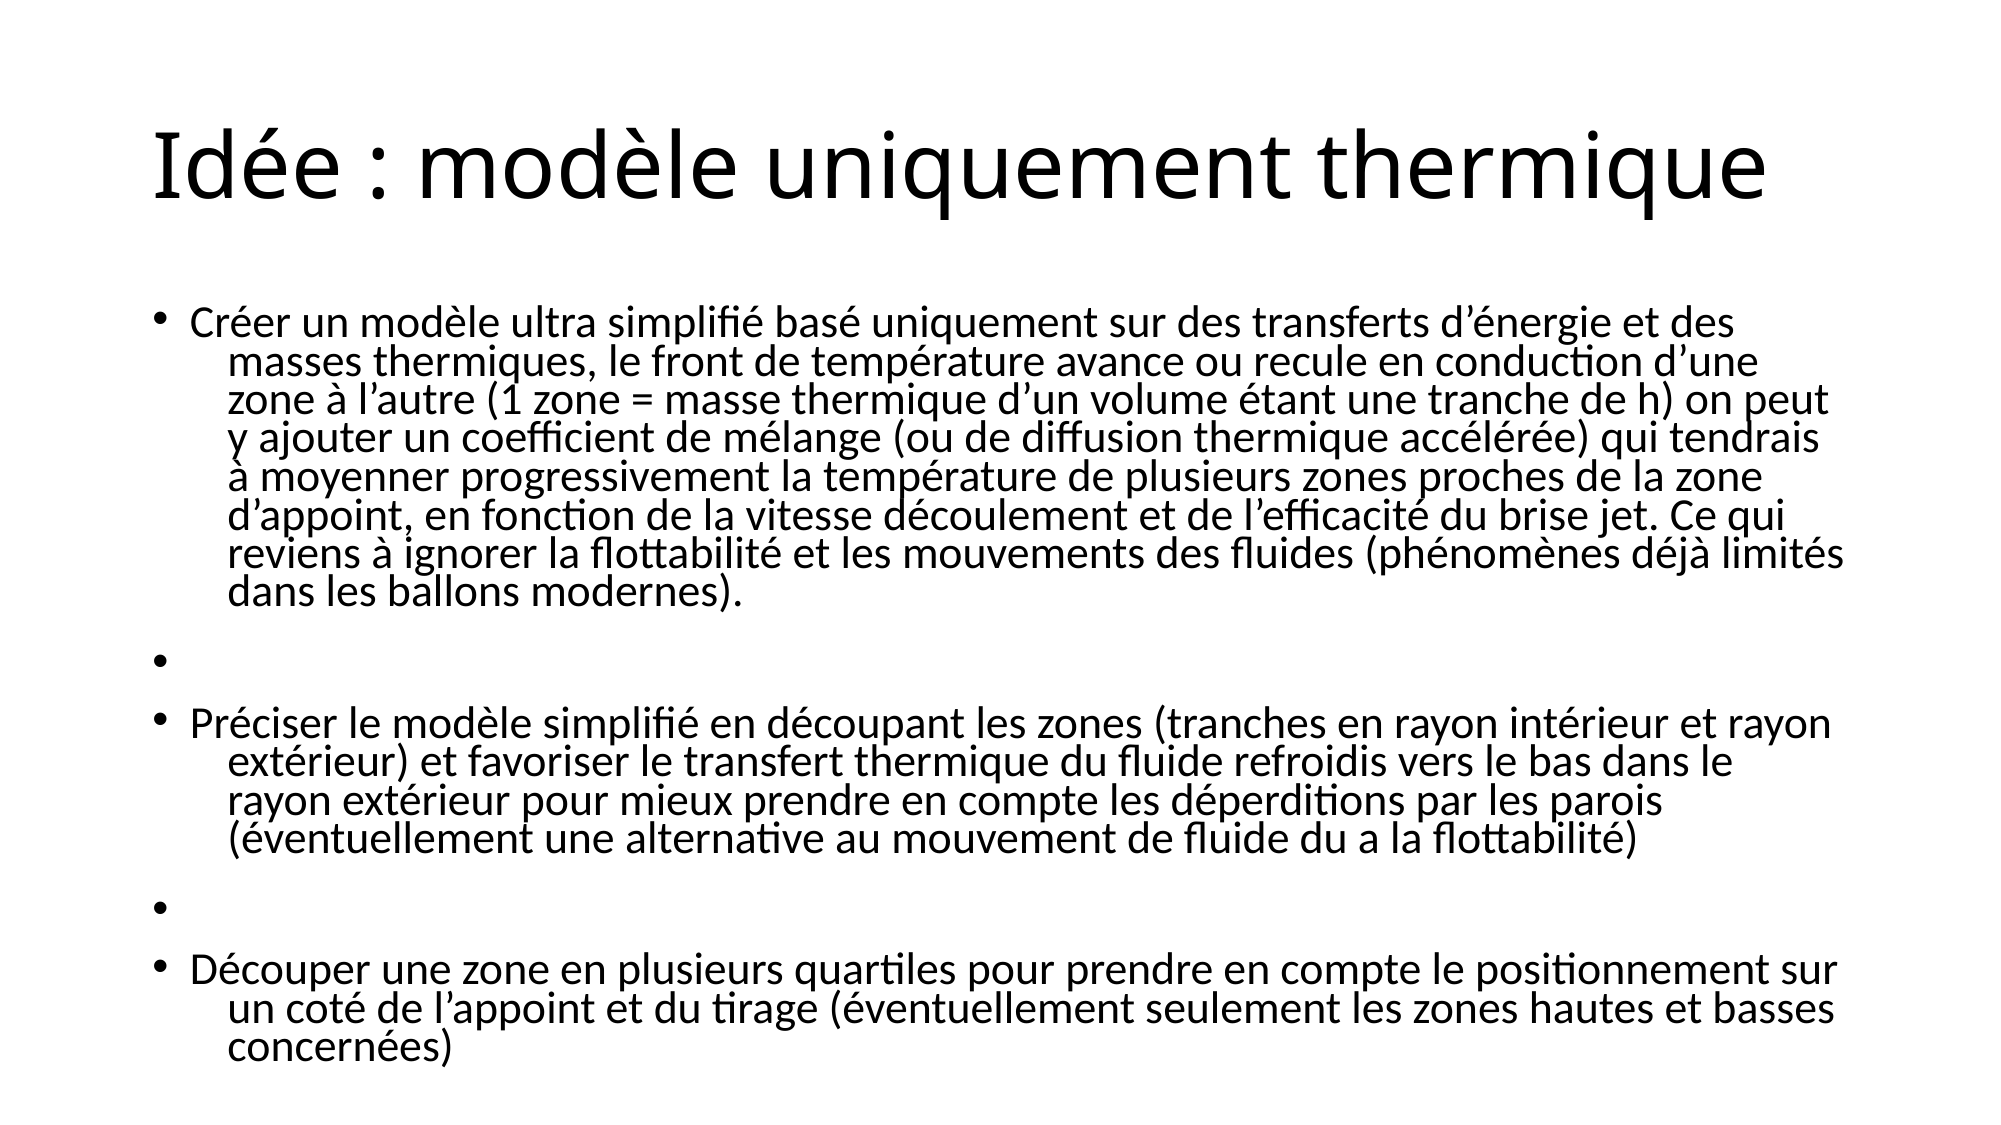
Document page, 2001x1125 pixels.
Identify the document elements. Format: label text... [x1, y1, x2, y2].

title Idée : modèle uniquement thermique [137, 59, 1863, 278]
list Créer un modèle ultra simplifié basé uniquement sur des transferts d’énergie et des masses thermiques, le front de température avance ou recule en conduction d’une zone à l’autre (1 zone = masse thermique d’un volume étant une tranche de h) on peut y ajouter un coefficient de mélange (ou de diffusion thermique accélérée) qui tendrais à moyenner progressivement la température de plusieurs zones proches de la zone d’appoint, en fonction de la vitesse découlement et de l’efficacité du brise jet. Ce qui reviens à ignorer la flottabilité et les mouvements des fluides (phénomènes déjà limités dans les ballons modernes). Préciser le modèle simplifié en découpant les zones (tranches en rayon intérieur et rayon extérieur) et favoriser le transfert thermique du fluide refroidis vers le bas dans le rayon extérieur pour mieux prendre en compte les déperditions par les parois (éventuellement une alternative au mouvement de fluide du a la flottabilité) Découper une zone en plusieurs quartiles pour prendre en compte le positionnement sur un coté de l’appoint et du tirage (éventuellement seulement les zones hautes et basses concernées) [137, 299, 1863, 1088]
